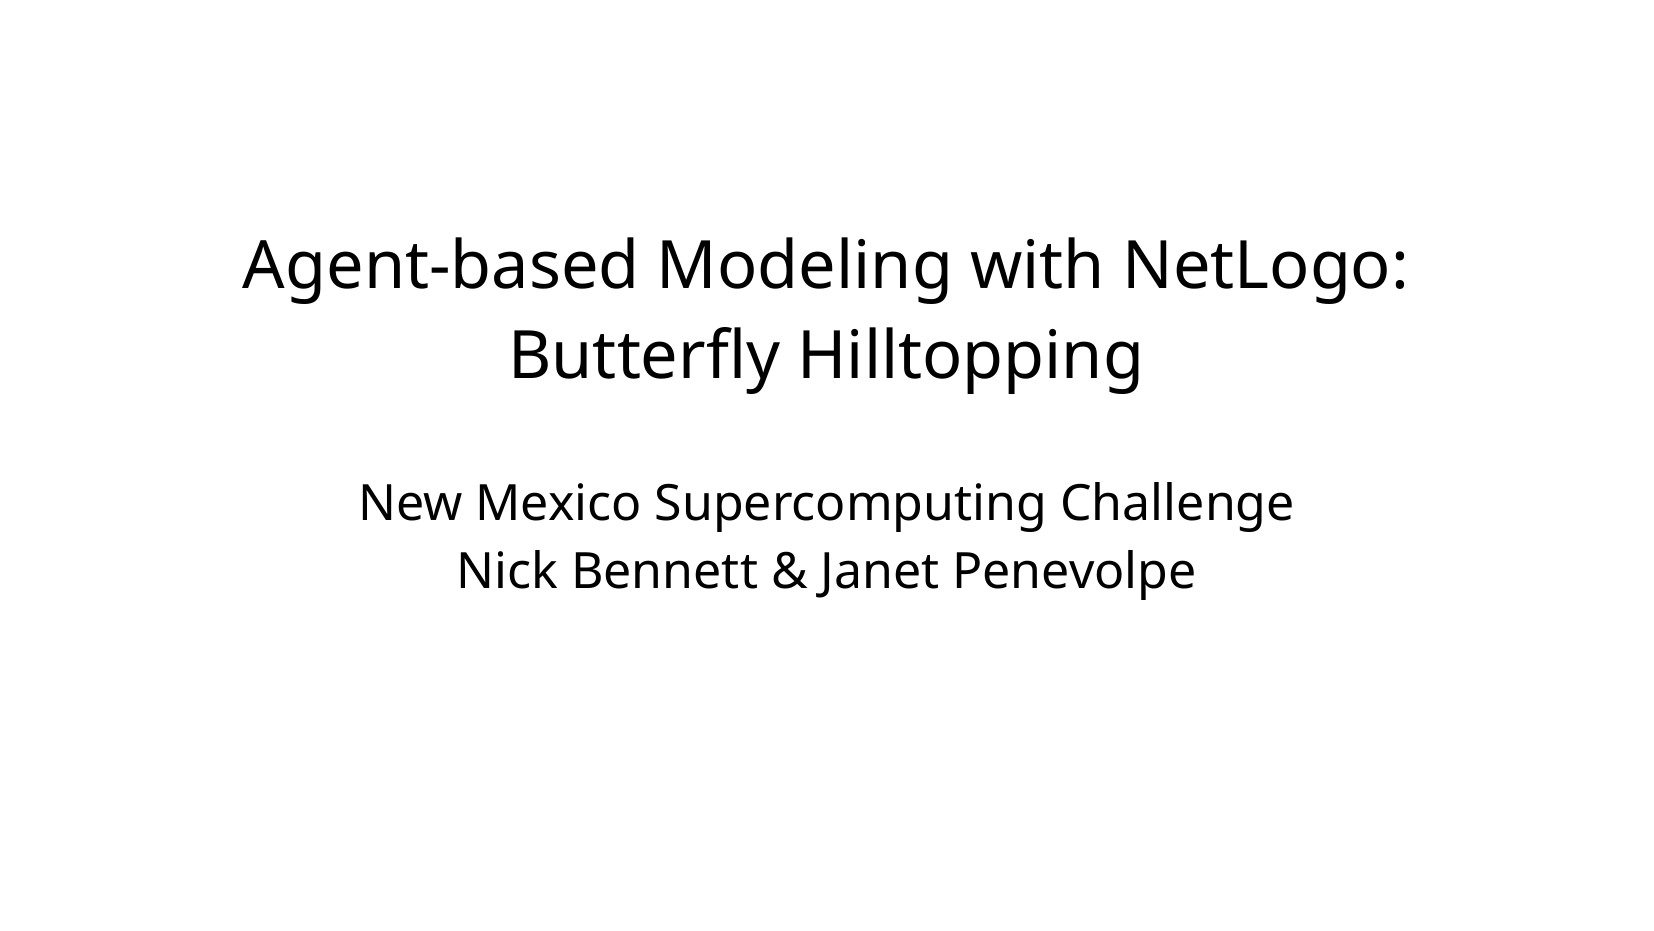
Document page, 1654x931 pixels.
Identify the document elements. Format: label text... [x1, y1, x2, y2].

title Agent-based Modeling with NetLogo: Butterfly Hilltopping New Mexico Supercomputing Challenge Nick Bennett & Janet Penevolpe [82, 239, 1571, 581]
